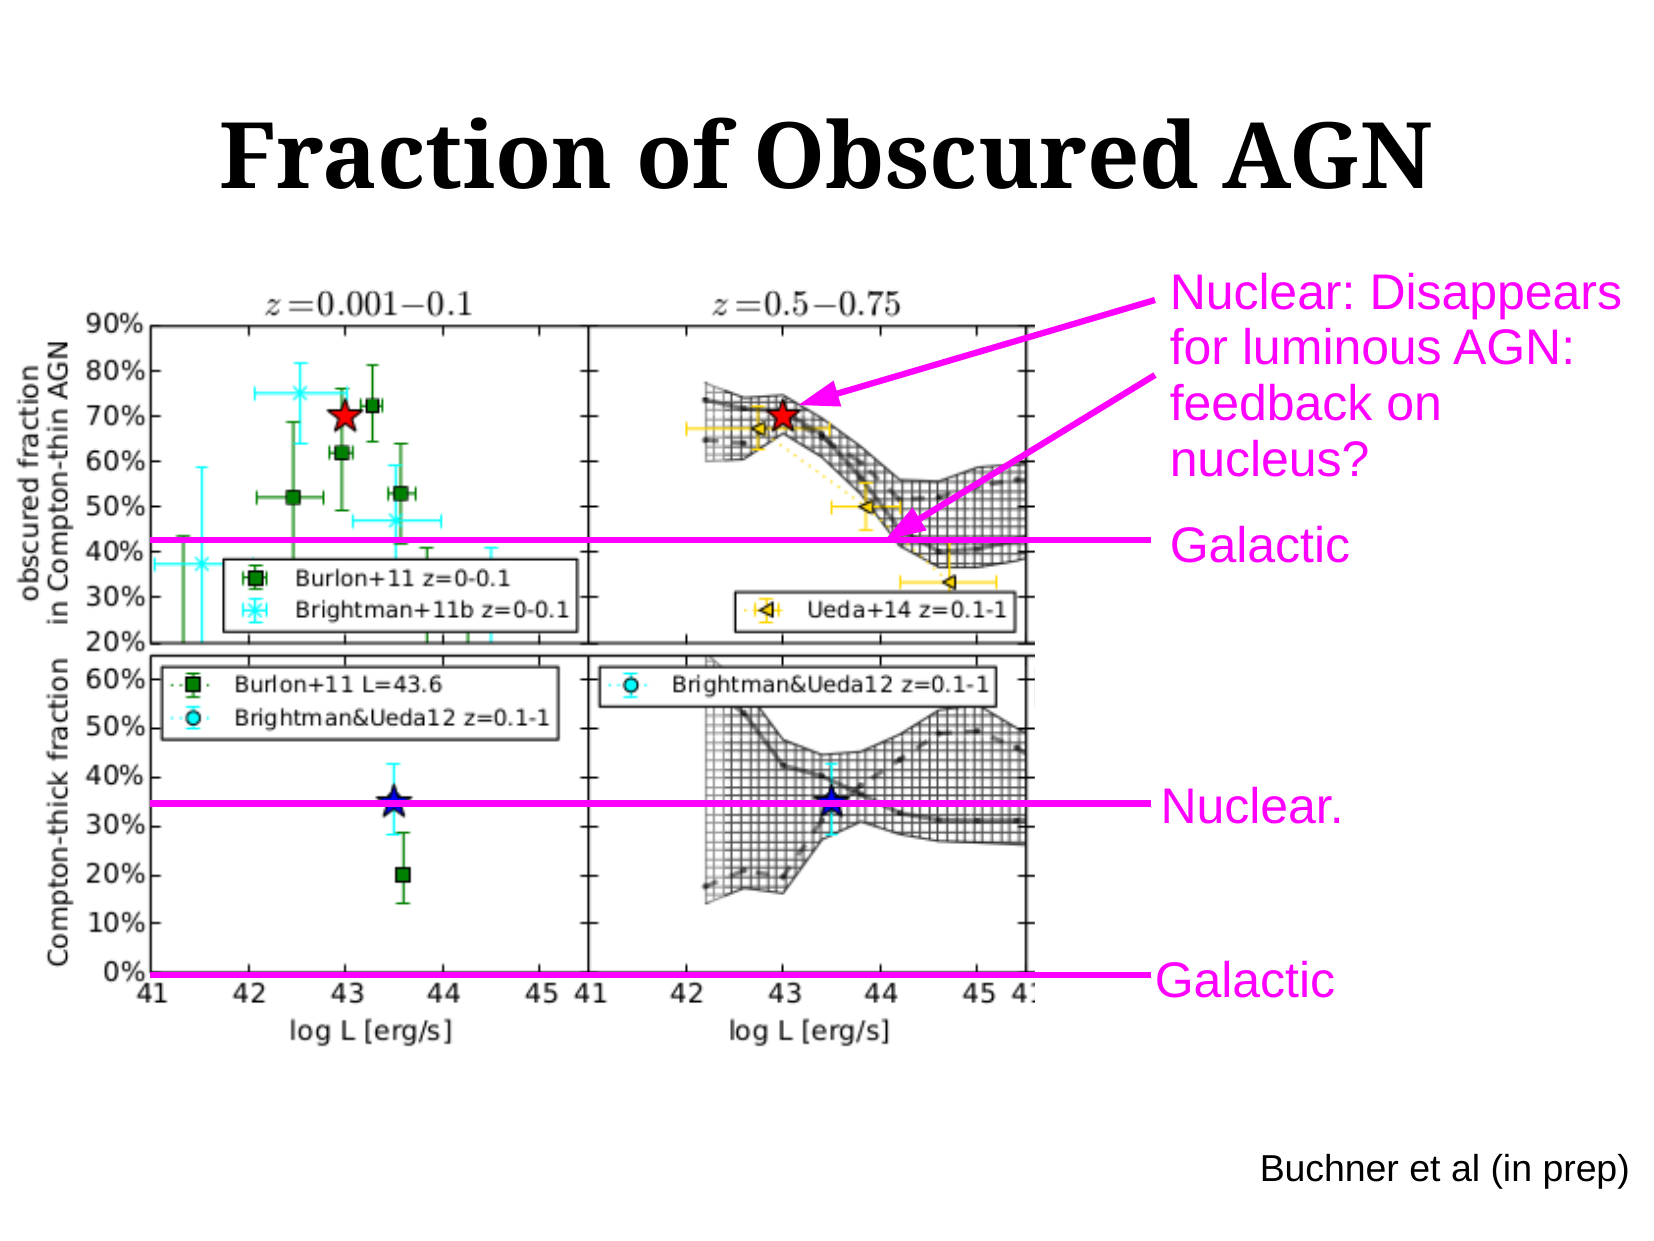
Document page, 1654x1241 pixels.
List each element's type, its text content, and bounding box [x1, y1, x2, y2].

text_box Galactic [1155, 542, 1654, 721]
title Fraction of Obscured AGN [82, 49, 1571, 257]
text_box Galactic [1140, 945, 1654, 1231]
picture [13, 285, 1036, 1062]
picture [903, 453, 1036, 537]
text_box Nuclear: Disappears for luminous AGN: feedback on nucleus? [1155, 256, 1654, 542]
text_box Nuclear. [1145, 770, 1654, 945]
text_box Buchner et al (in prep) [1245, 1140, 1646, 1239]
